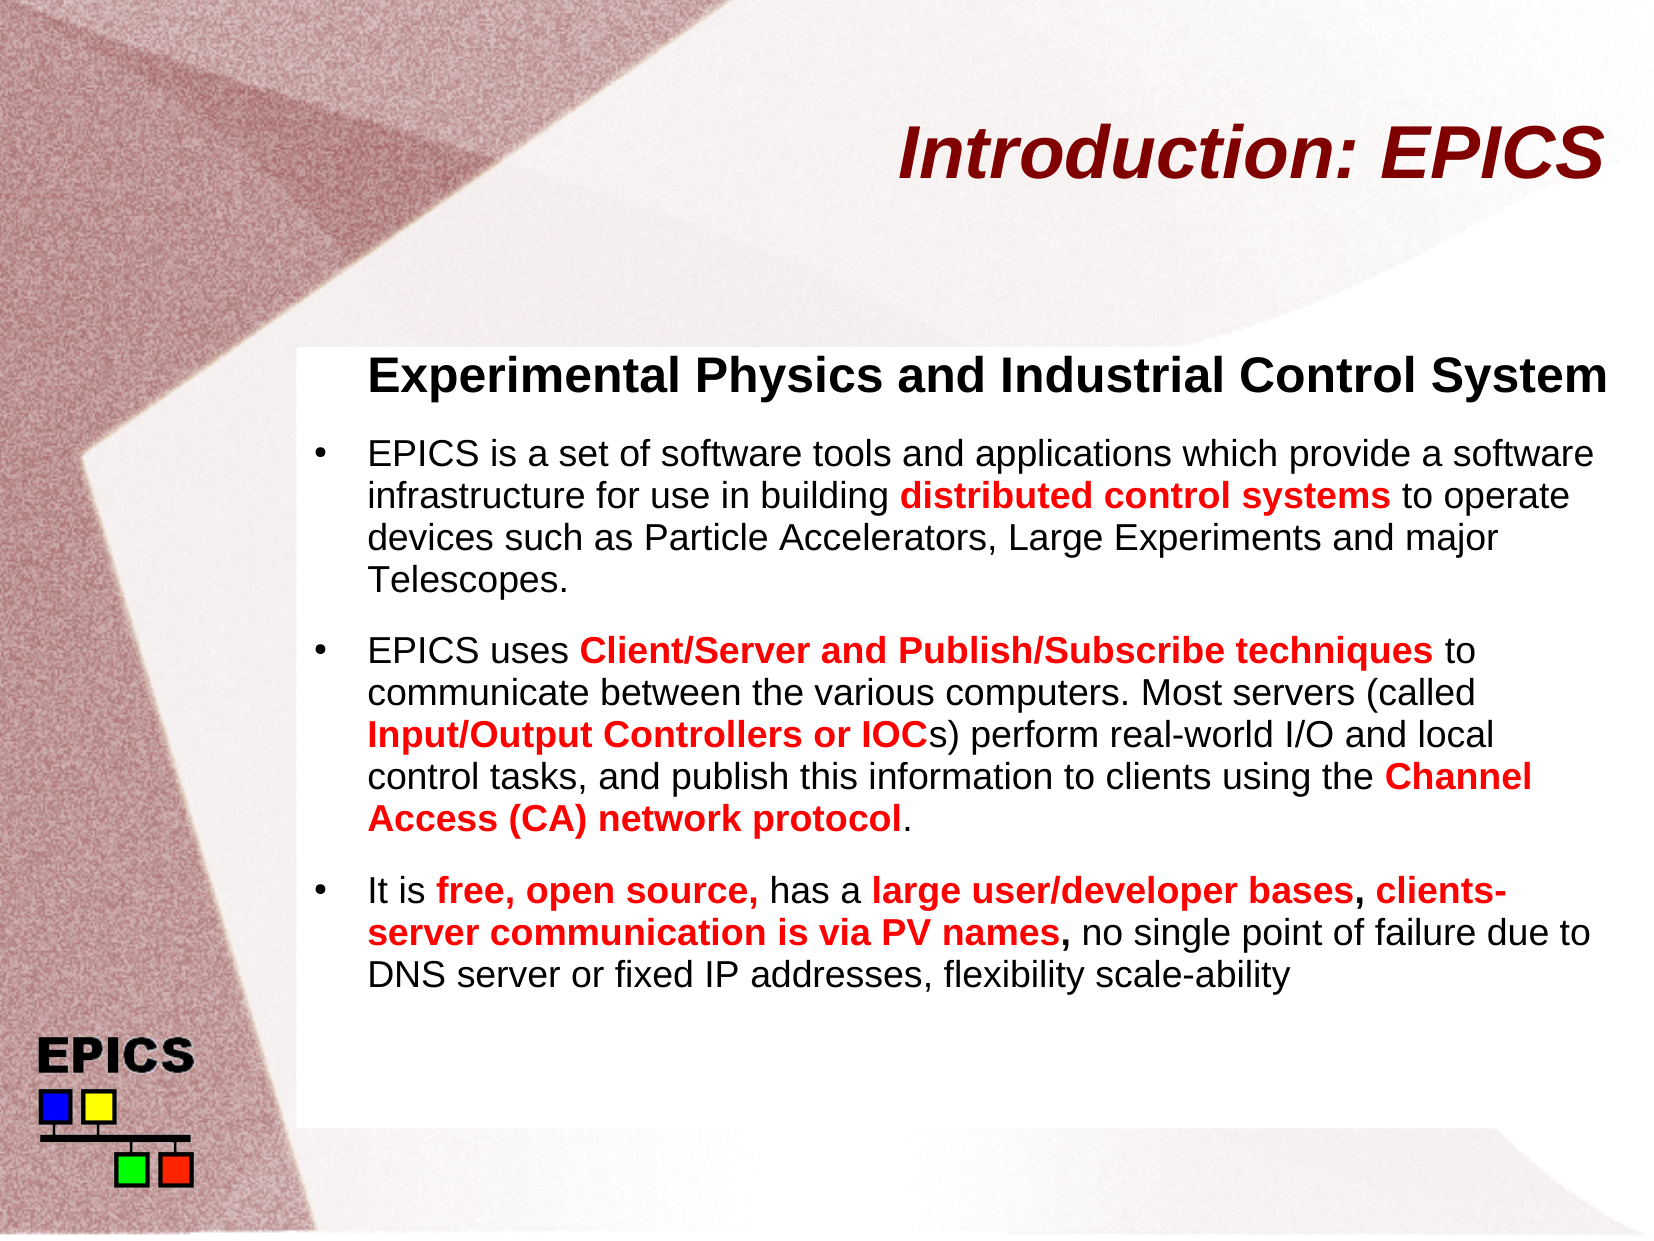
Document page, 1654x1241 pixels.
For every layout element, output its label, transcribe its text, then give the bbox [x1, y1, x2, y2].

list Experimental Physics and Industrial Control System EPICS is a set of software tools and applications which provide a software infrastructure for use in building distributed control systems to operate devices such as Particle Accelerators, Large Experiments and major Telescopes. EPICS uses Client/Server and Publish/Subscribe techniques to communicate between the various computers. Most servers (called Input/Output Controllers or IOCs) perform real-world I/O and local control tasks, and publish this information to clients using the Channel Access (CA) network protocol. It is free, open source, has a large user/developer bases, clients-server communication is via PV names, no single point of failure due to DNS server or fixed IP addresses, flexibility scale-ability [296, 347, 1611, 1129]
title Introduction: EPICS [596, 49, 1607, 257]
picture [0, 0, 1654, 1241]
